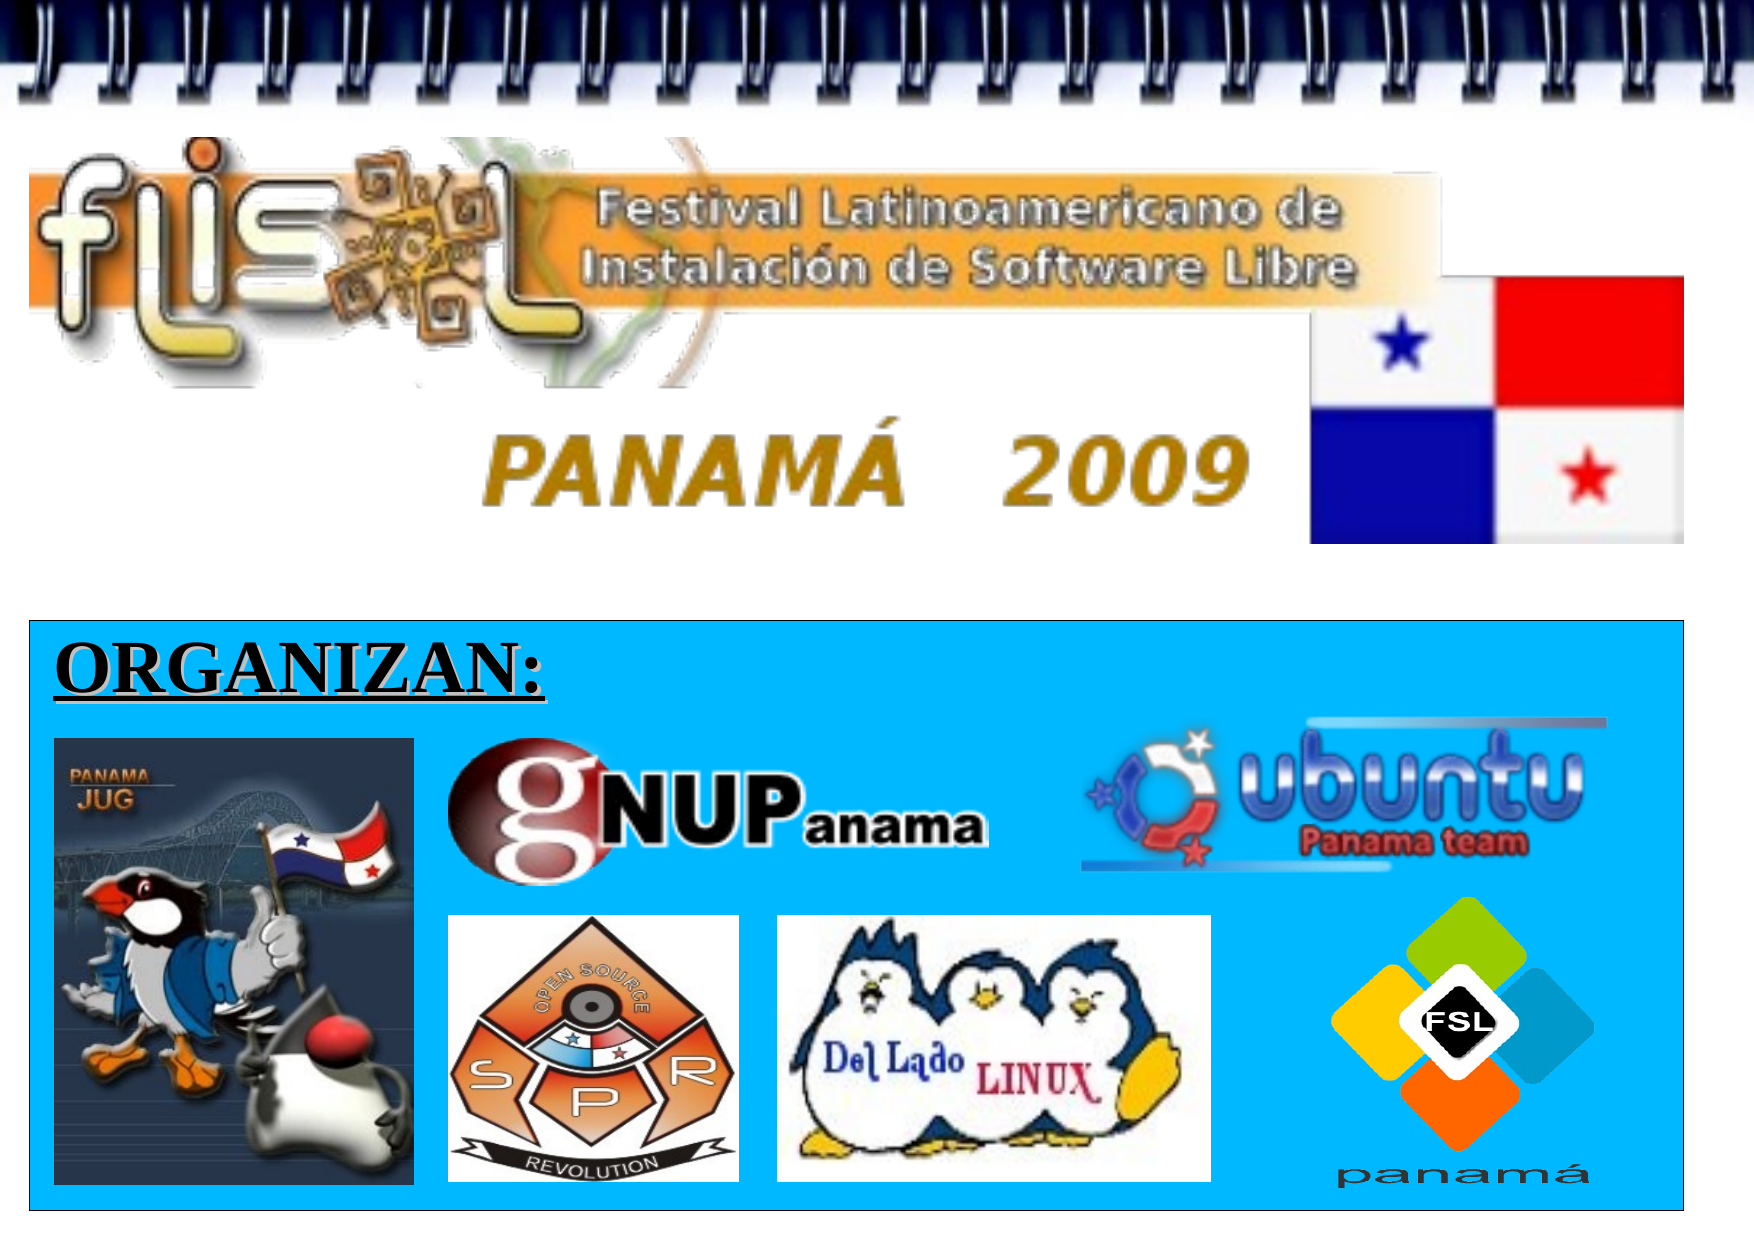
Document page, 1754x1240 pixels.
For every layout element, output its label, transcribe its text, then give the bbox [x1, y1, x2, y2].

picture [1424, 755, 1479, 821]
picture [449, 739, 669, 885]
picture [1516, 1170, 1526, 1182]
picture [1339, 1170, 1345, 1188]
picture [778, 916, 1210, 1181]
picture [803, 810, 988, 848]
picture [1577, 1170, 1587, 1182]
picture [1476, 1170, 1488, 1182]
text_box [29, 620, 1684, 1211]
text_box ORGANIZAN: [41, 625, 780, 721]
picture [1301, 717, 1607, 821]
picture [449, 916, 738, 1181]
picture [1418, 1170, 1424, 1182]
picture [1436, 1170, 1447, 1182]
picture [1396, 1170, 1407, 1182]
picture [1440, 826, 1529, 857]
picture [1527, 754, 1583, 821]
picture [55, 739, 413, 1184]
picture [29, 137, 1684, 544]
picture [1081, 726, 1392, 872]
picture [1240, 754, 1295, 821]
picture [1498, 1170, 1505, 1182]
picture [1537, 1170, 1547, 1182]
picture [1362, 754, 1418, 821]
picture [1332, 898, 1526, 1151]
picture [672, 770, 806, 849]
picture [1360, 1170, 1369, 1181]
picture [1300, 824, 1434, 857]
picture [0, 0, 1754, 121]
